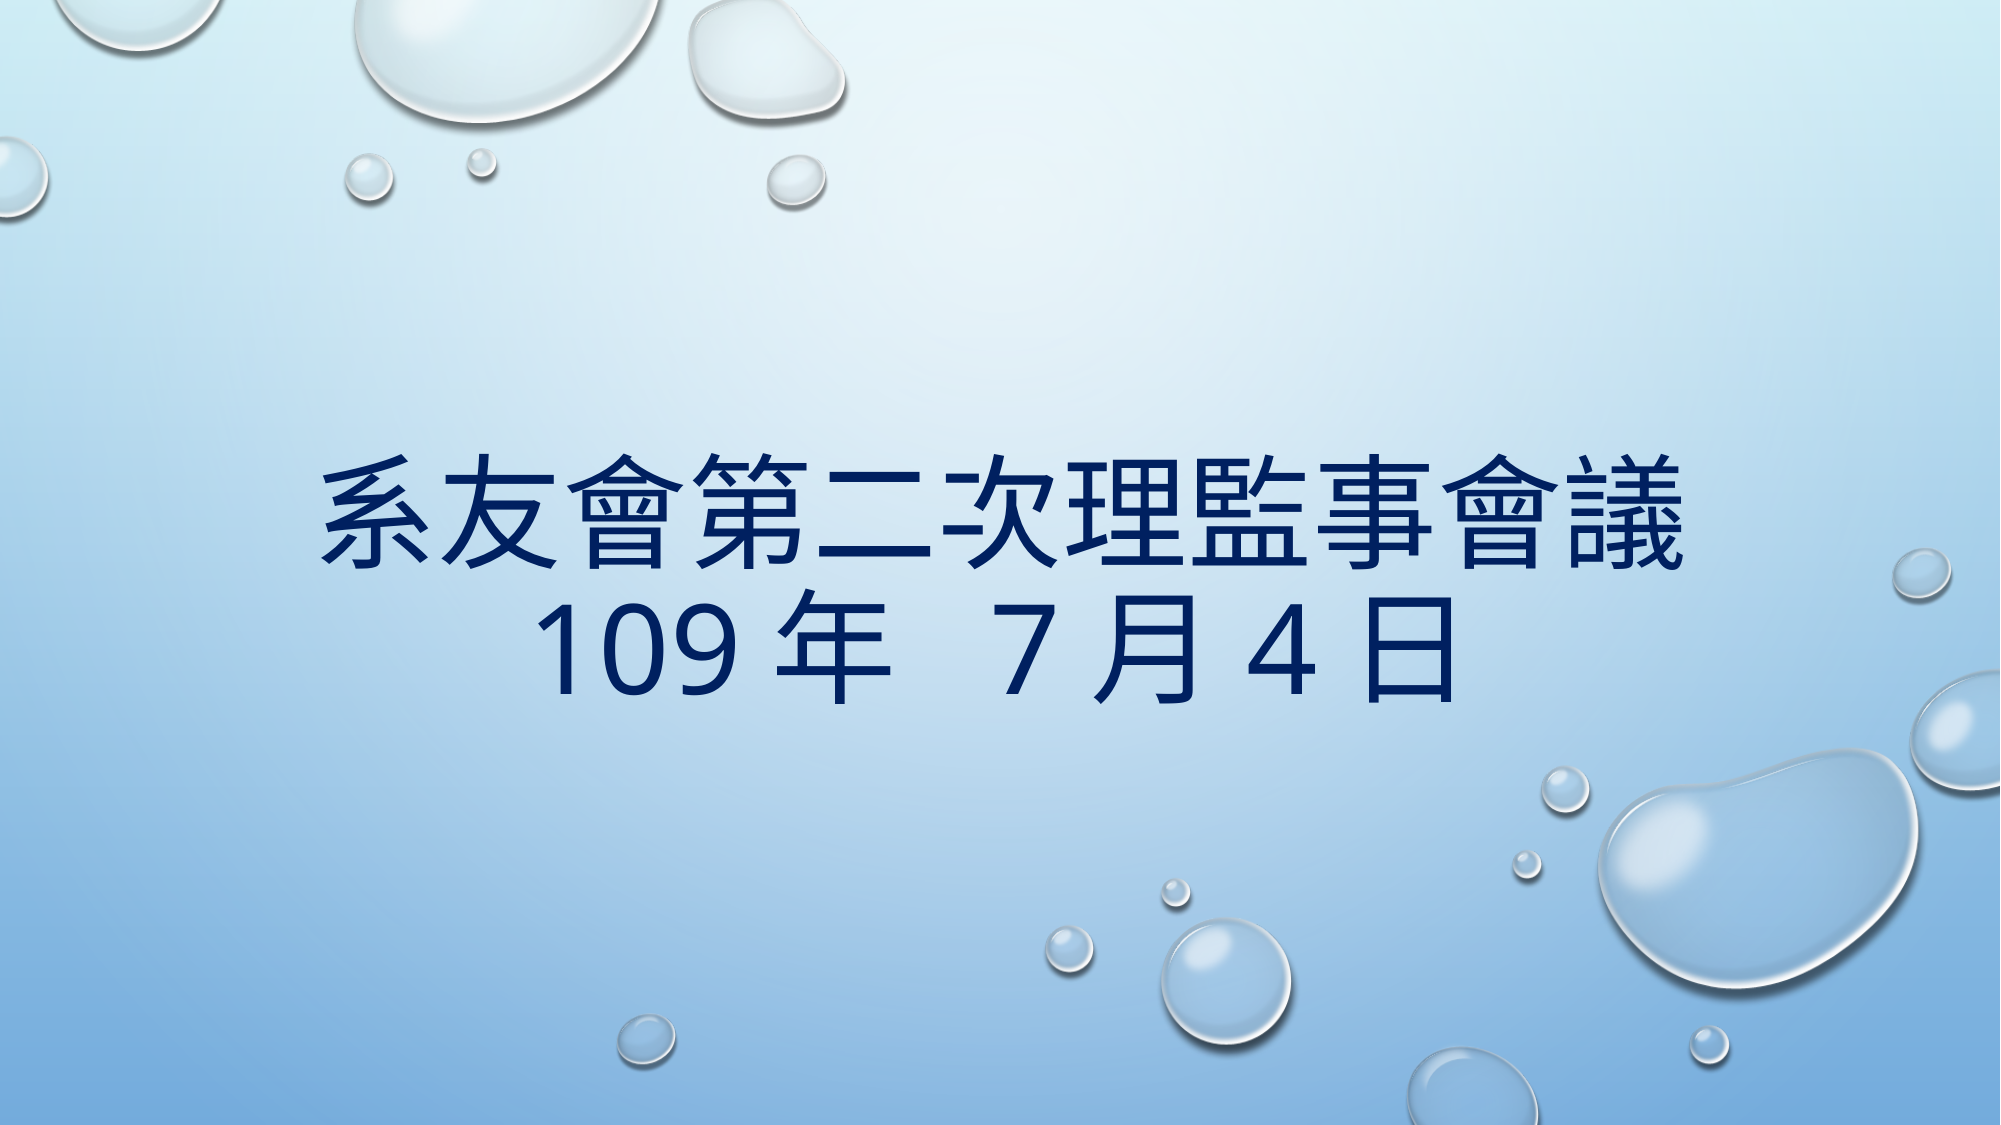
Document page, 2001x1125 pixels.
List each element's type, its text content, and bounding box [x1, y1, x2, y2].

title 系友會第二次理監事會議 109年 7月4日 [249, 337, 1750, 729]
